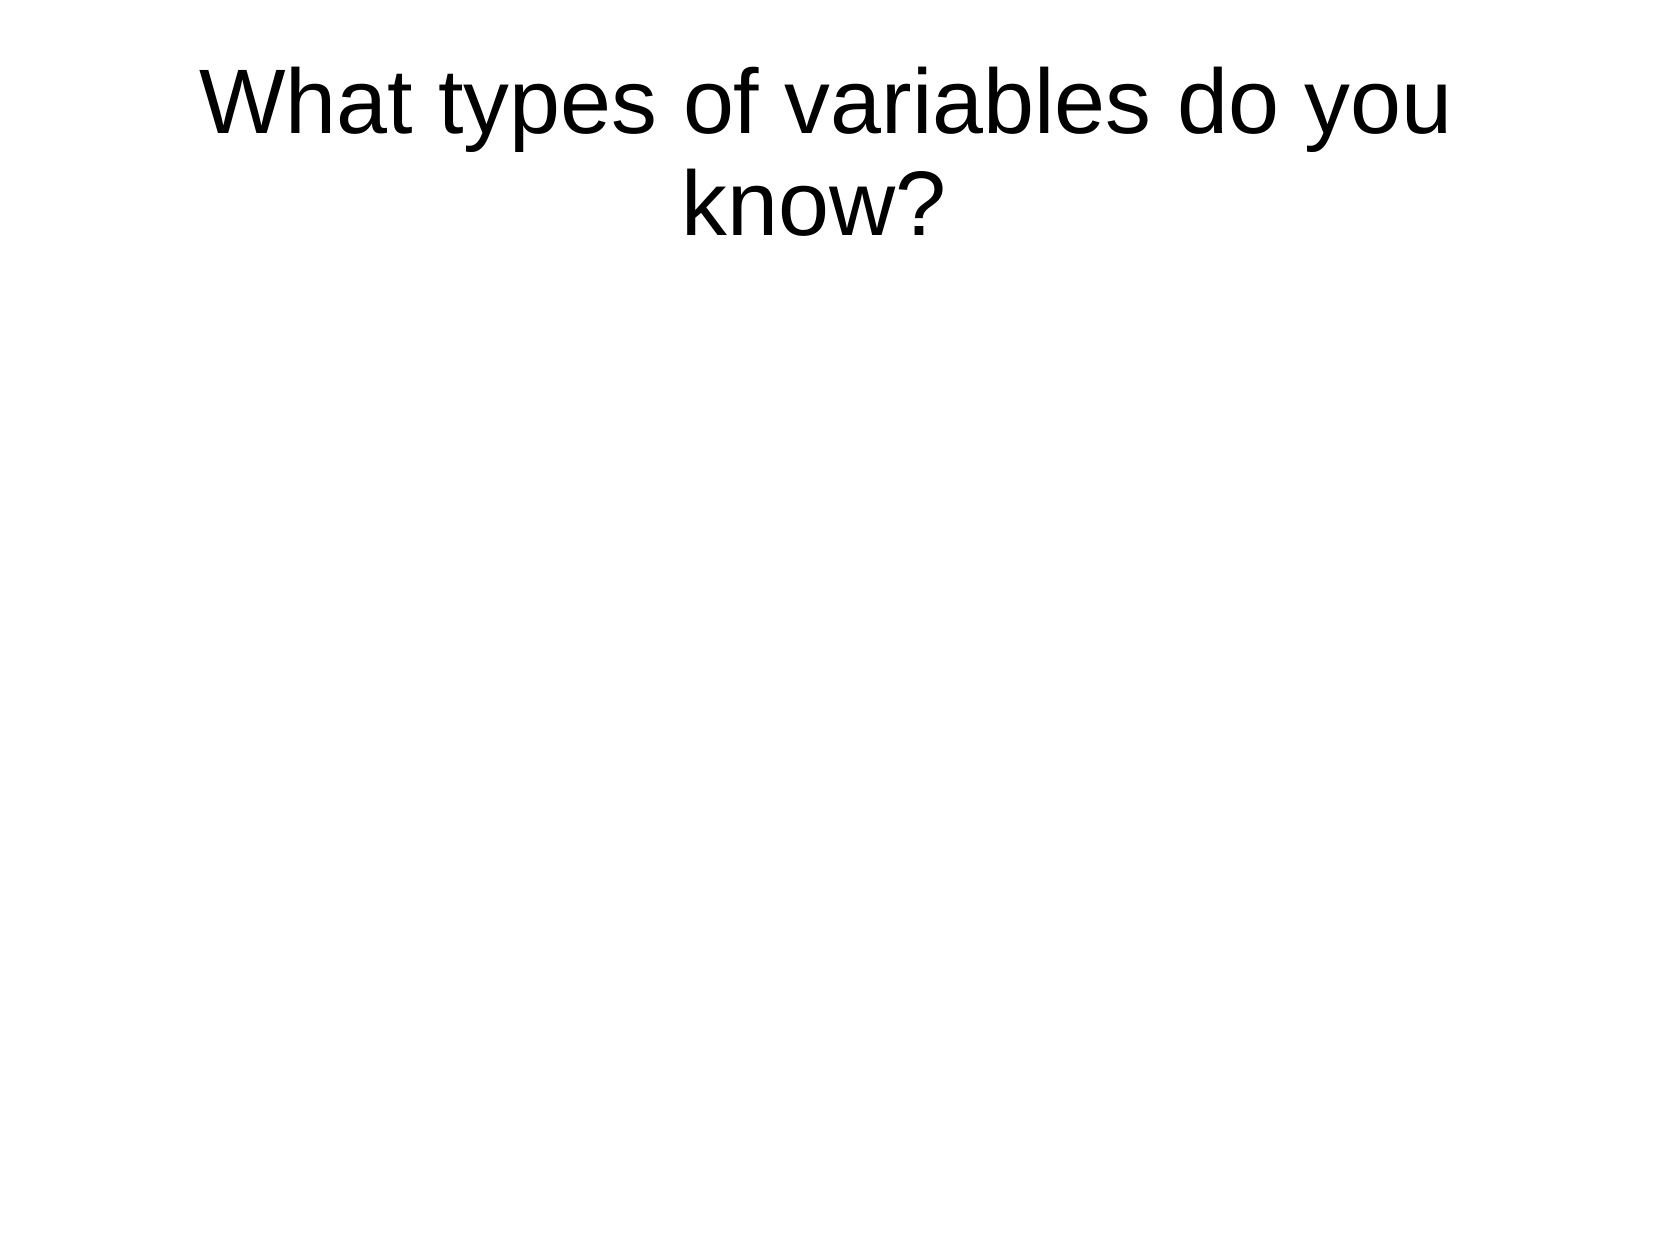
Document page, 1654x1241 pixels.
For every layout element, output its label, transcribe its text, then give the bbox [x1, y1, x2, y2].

title What types of variables do you know? [82, 49, 1571, 257]
